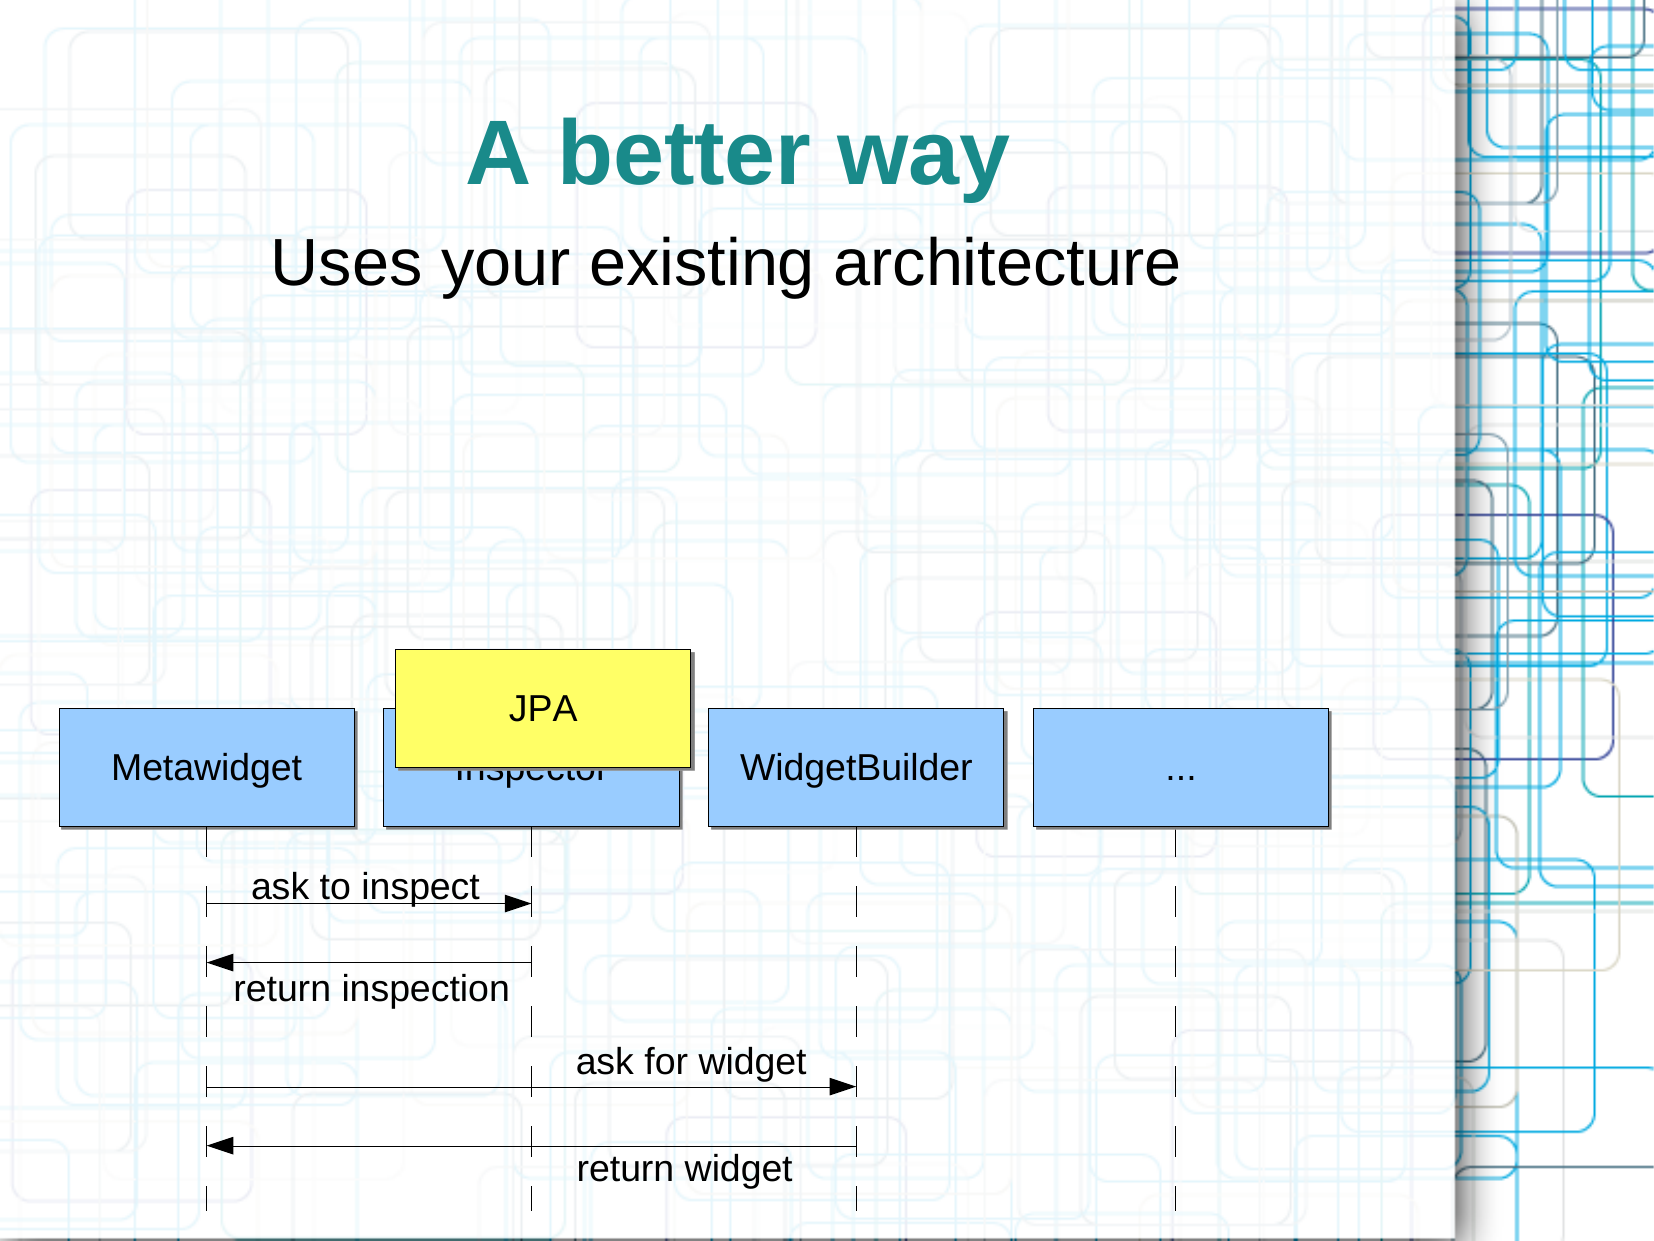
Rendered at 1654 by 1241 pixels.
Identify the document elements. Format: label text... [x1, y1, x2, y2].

text_box Metawidget [59, 708, 355, 827]
text_box return inspection [218, 960, 525, 1018]
text_box WidgetBuilder [708, 708, 1004, 827]
text_box ask to inspect [236, 858, 495, 916]
picture [0, 0, 1654, 1241]
text_box Uses your existing architecture [29, 218, 1424, 308]
text_box Inspector [383, 708, 680, 827]
text_box JPA [395, 649, 691, 768]
text_box ... [1033, 708, 1329, 827]
text_box ask for widget [561, 1033, 821, 1091]
text_box return widget [561, 1139, 808, 1197]
title A better way [59, 56, 1418, 218]
